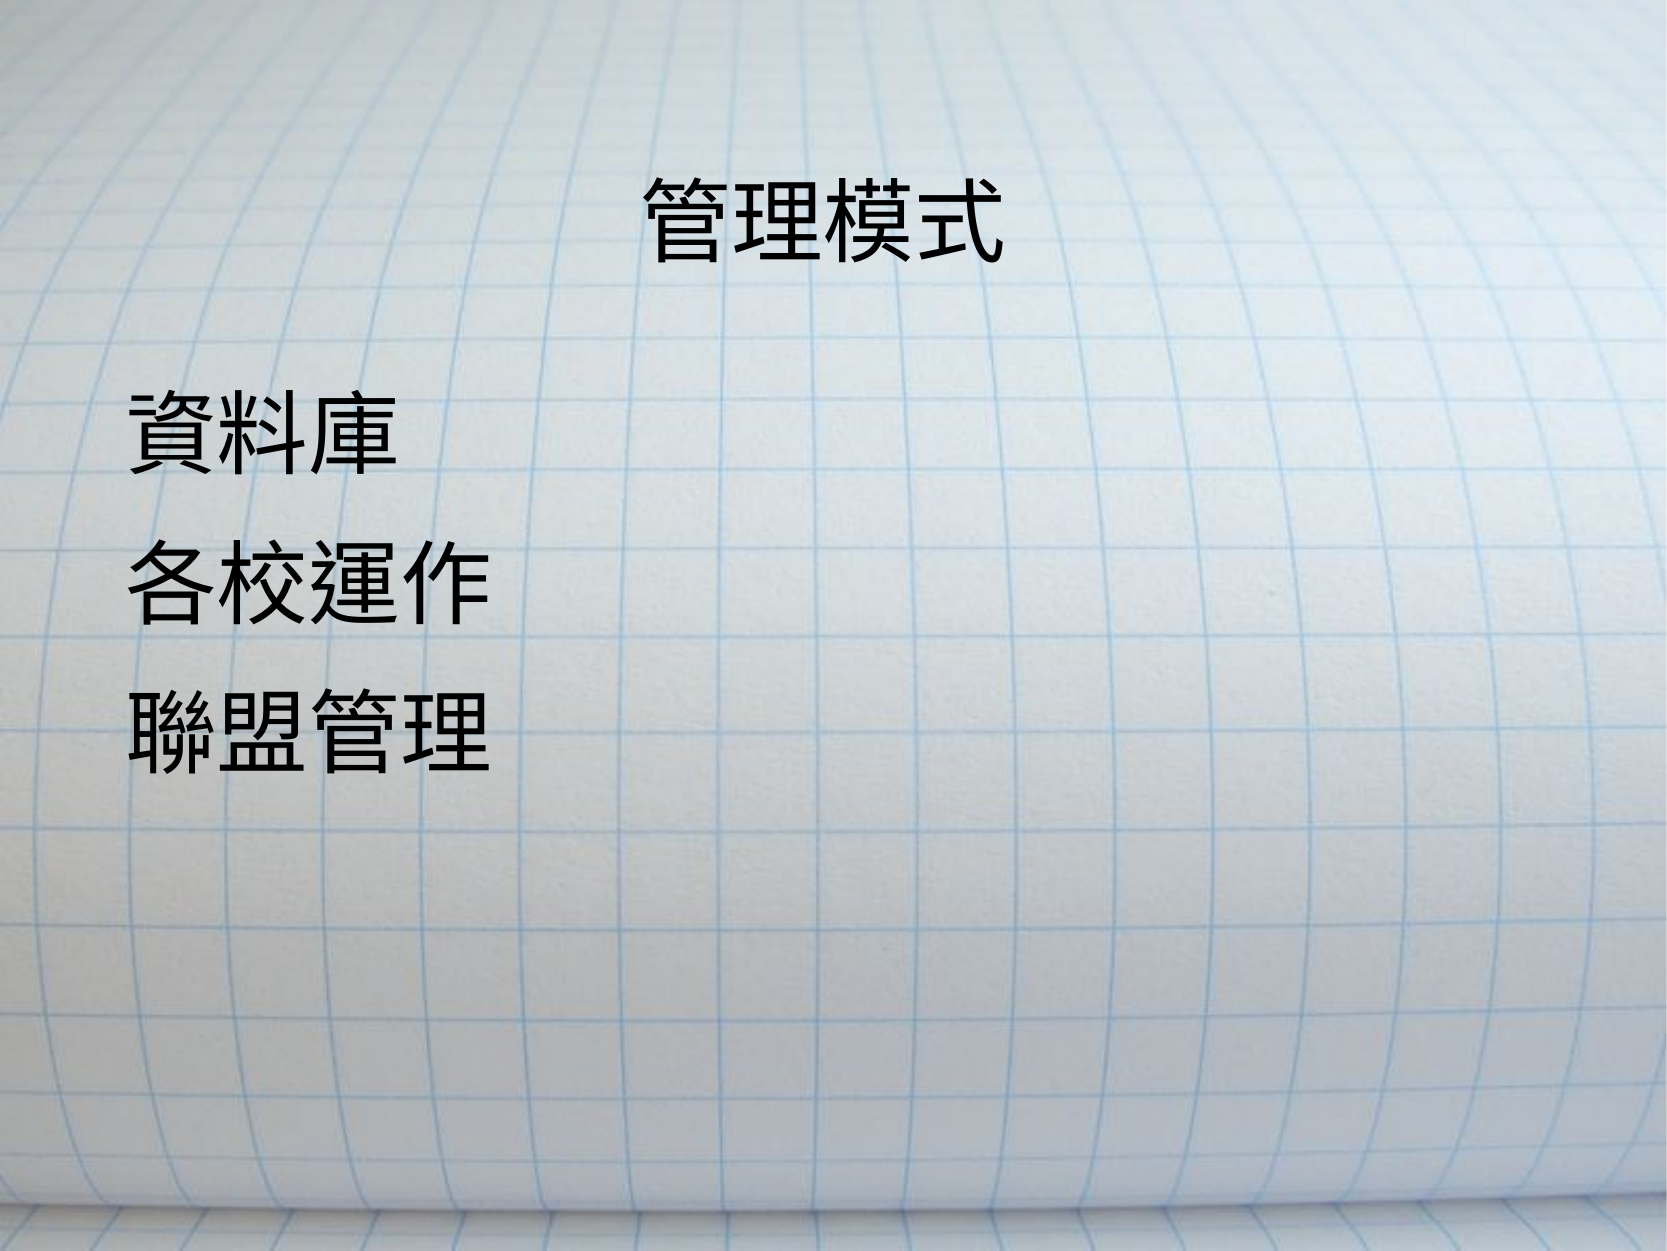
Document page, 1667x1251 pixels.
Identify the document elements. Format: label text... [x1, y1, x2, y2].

picture [0, 0, 1667, 1251]
list 資料庫 各校運作 聯盟管理 [124, 360, 1542, 1097]
title 管理模式 [124, 105, 1542, 326]
